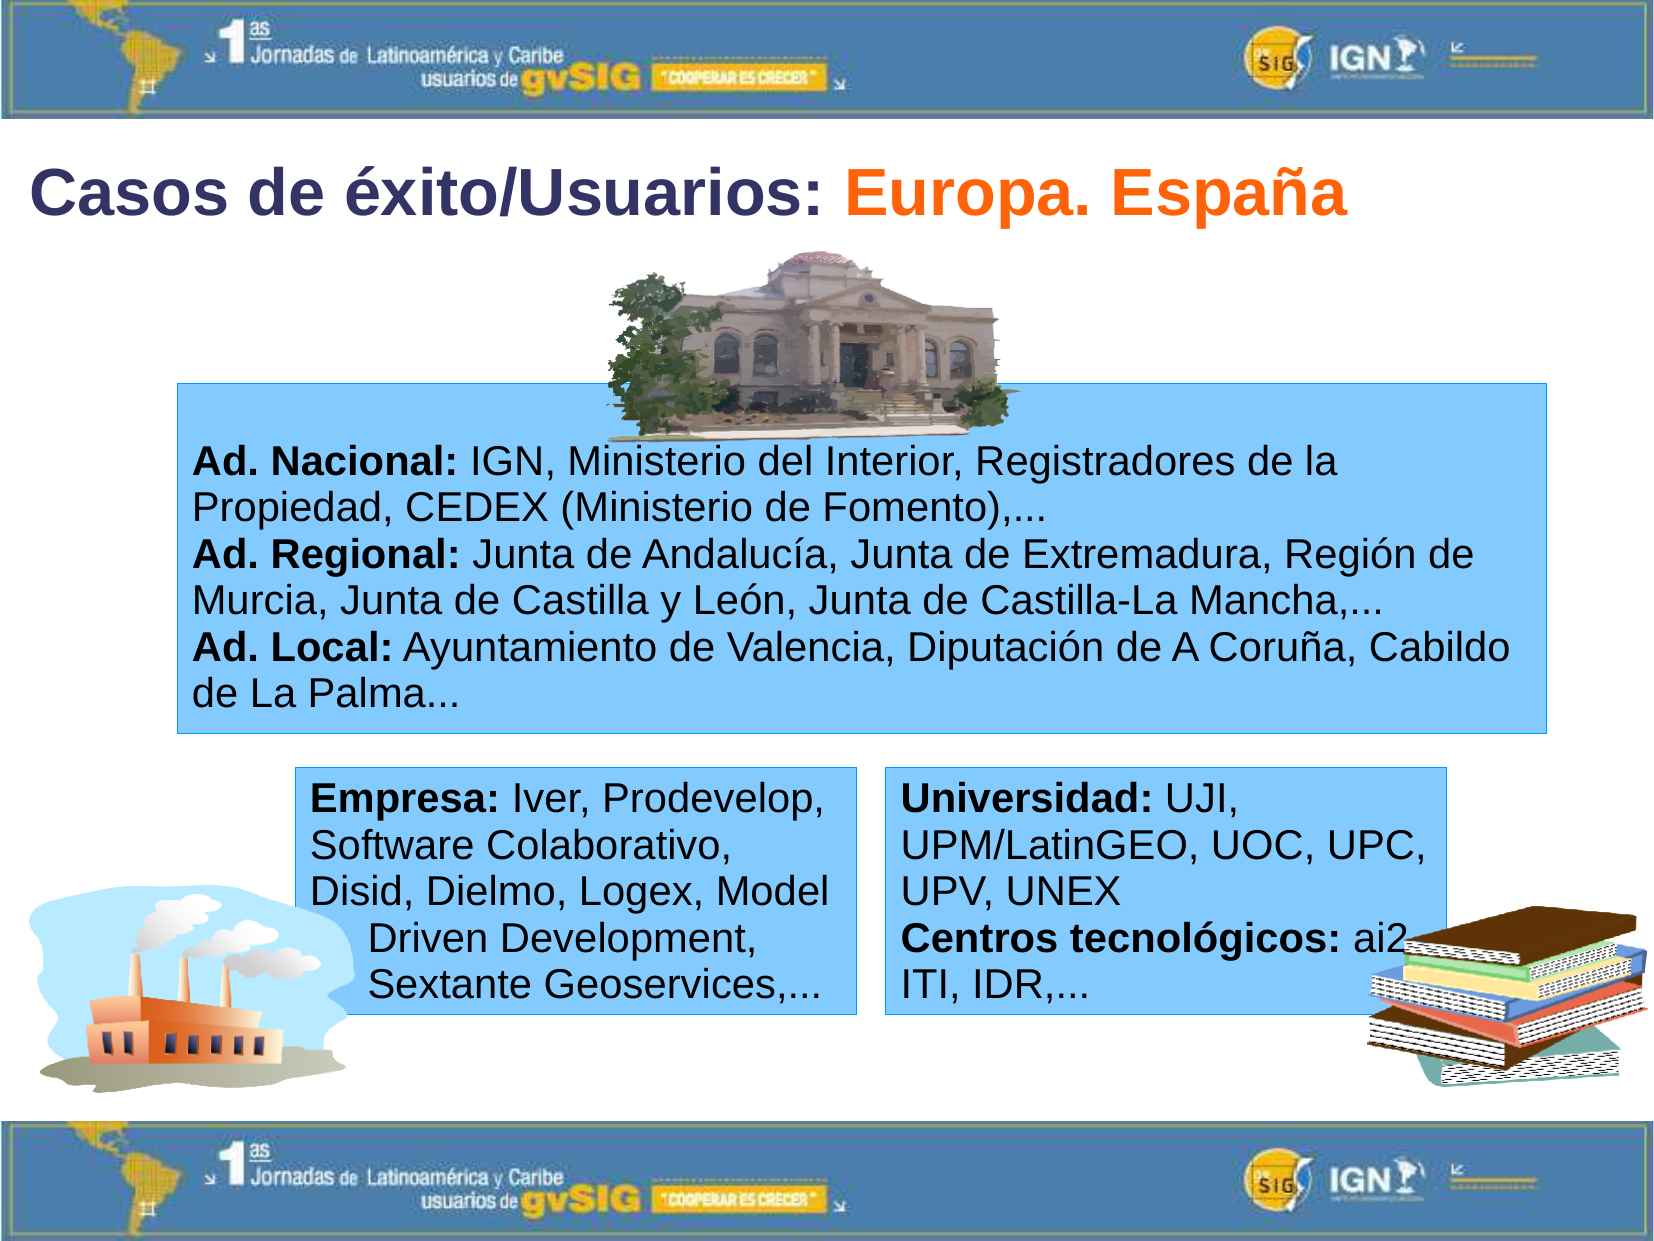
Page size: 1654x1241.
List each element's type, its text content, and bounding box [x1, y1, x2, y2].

picture [0, 1121, 1654, 1241]
text_box Casos de éxito/Usuarios: Europa. España [29, 118, 1501, 266]
picture [0, 0, 1654, 119]
picture [590, 236, 1034, 461]
text_box Empresa: Iver, Prodevelop, Software Colaborativo, Disid, Dielmo, Logex, Model Driven Development, Sextante Geoservices,... [295, 767, 857, 1015]
picture [1358, 895, 1654, 1093]
picture [29, 885, 355, 1093]
text_box Ad. Nacional: IGN, Ministerio del Interior, Registradores de la Propiedad, CEDEX (Ministerio de Fomento),... Ad. Regional: Junta de Andalucía, Junta de Extremadura, Región de Murcia, Junta de Castilla y León, Junta de Castilla-La Mancha,... Ad. Local: Ayuntamiento de Valencia, Diputación de A Coruña, Cabildo de La Palma... [177, 383, 1547, 734]
text_box Universidad: UJI, UPM/LatinGEO, UOC, UPC, UPV, UNEX Centros tecnológicos: ai2, ITI, IDR,... [885, 767, 1447, 1015]
